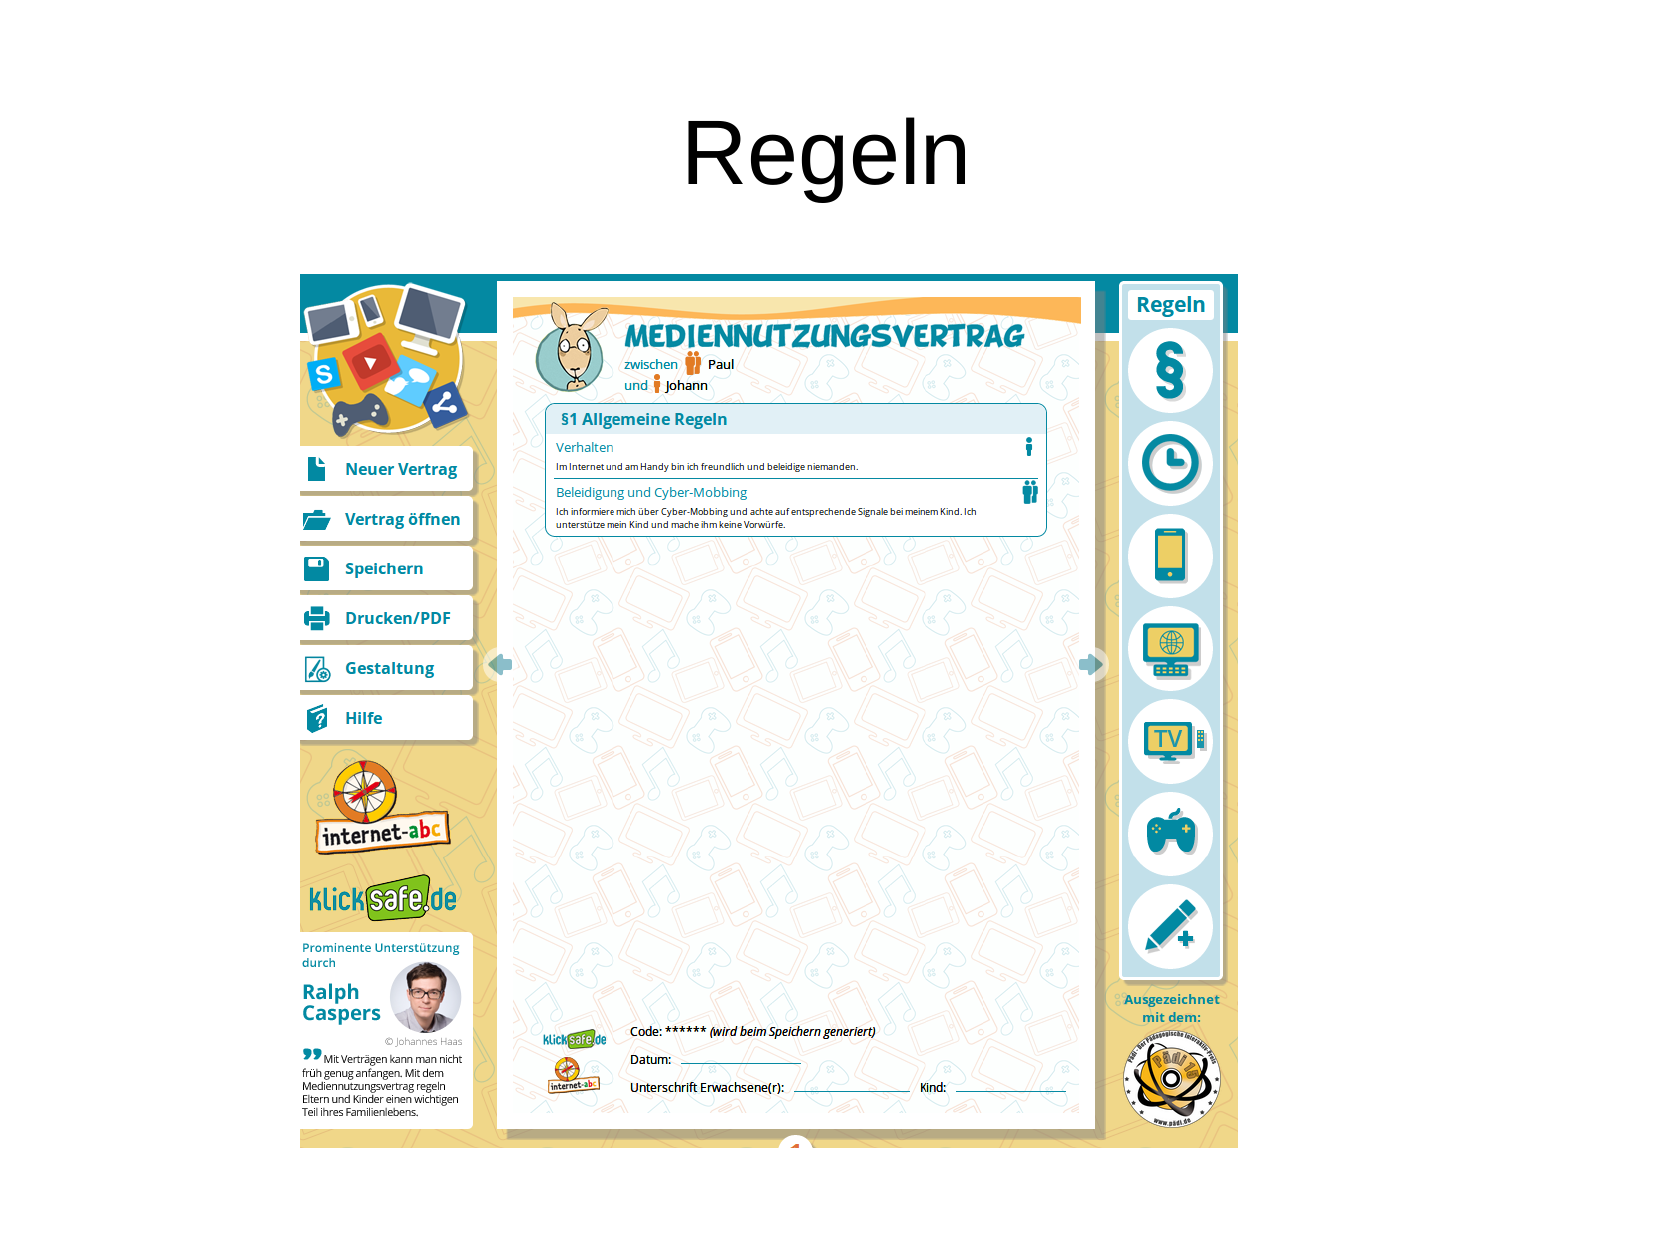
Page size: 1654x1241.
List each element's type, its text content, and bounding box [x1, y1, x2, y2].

picture [300, 274, 1238, 1149]
title Regeln [82, 49, 1571, 257]
